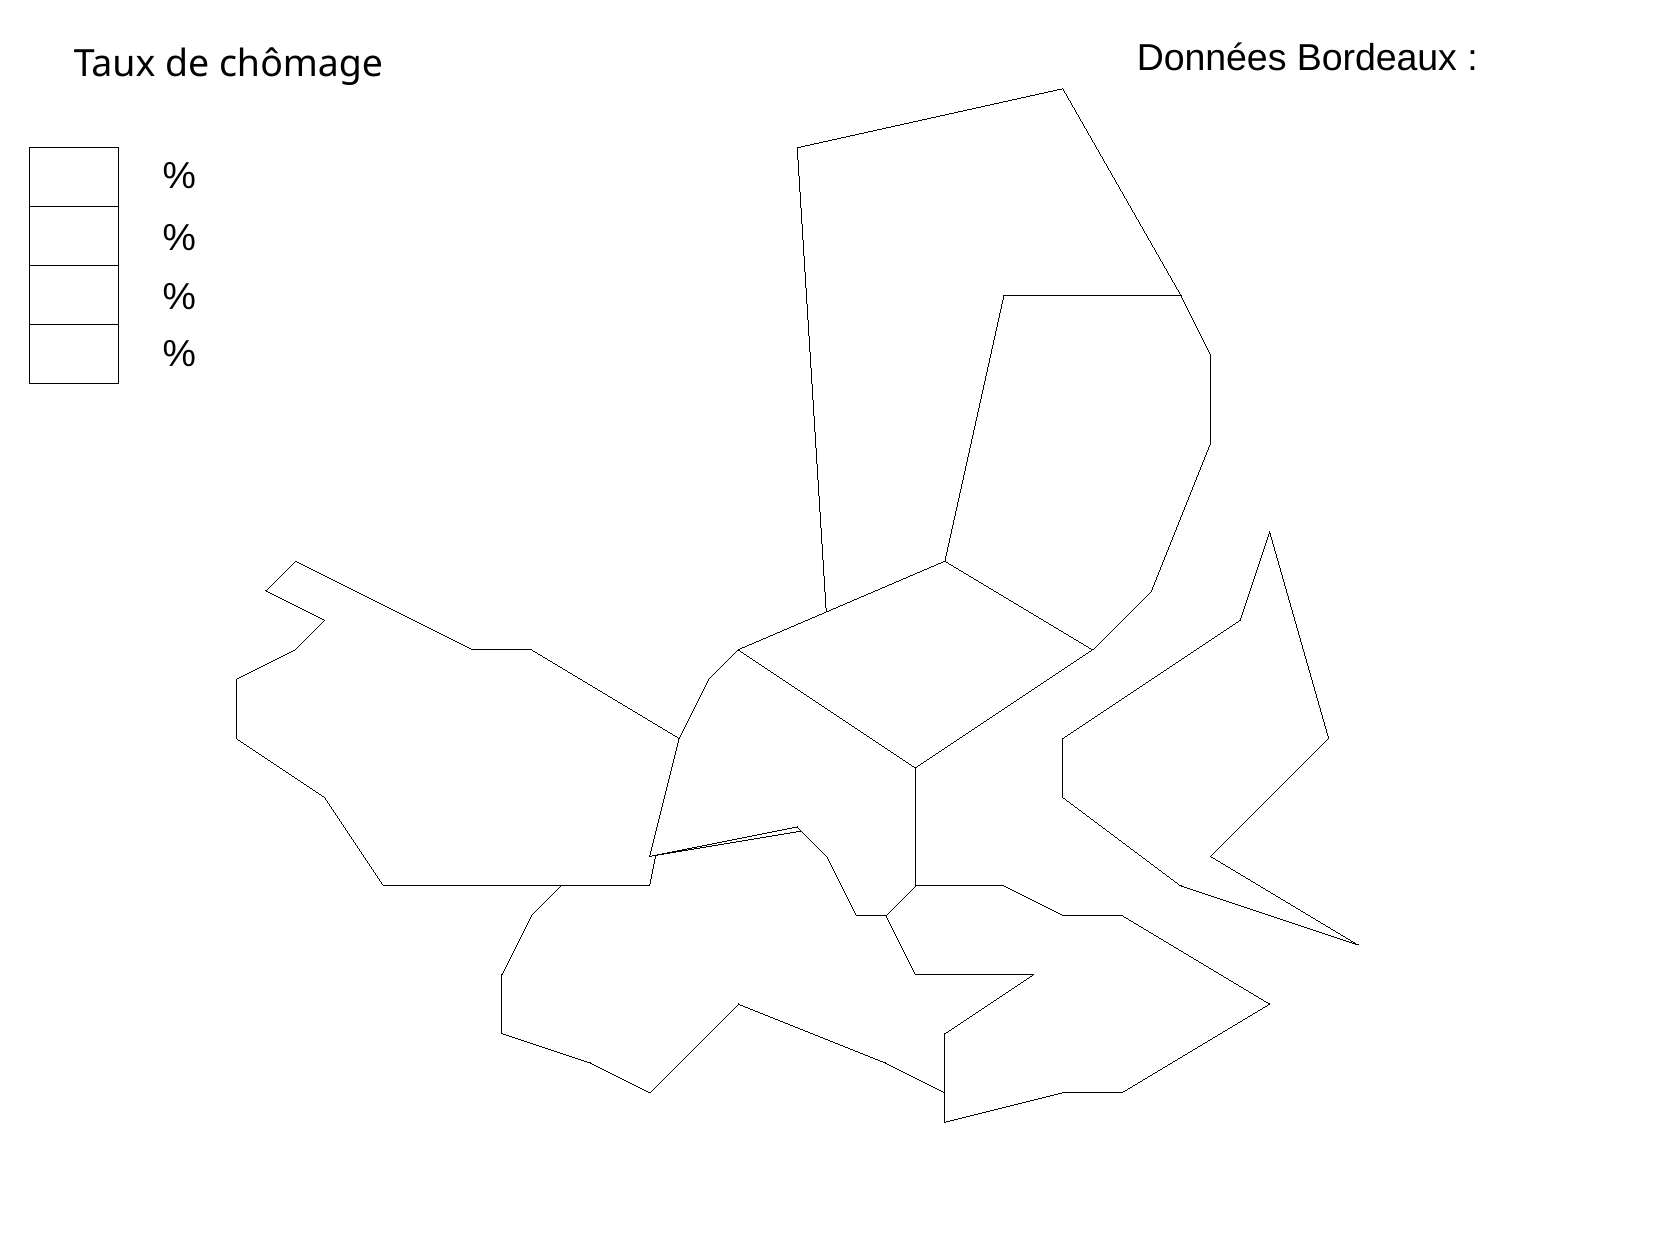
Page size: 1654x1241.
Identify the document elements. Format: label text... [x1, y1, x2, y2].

text_box % [147, 147, 414, 205]
text_box [29, 147, 119, 384]
text_box % [147, 267, 443, 324]
text_box % [147, 324, 473, 382]
text_box Taux de chômage [59, 29, 502, 97]
text_box [1062, 531, 1359, 945]
text_box Données Bordeaux : [1122, 29, 1625, 87]
text_box [236, 88, 1270, 1123]
text_box % [147, 208, 414, 266]
